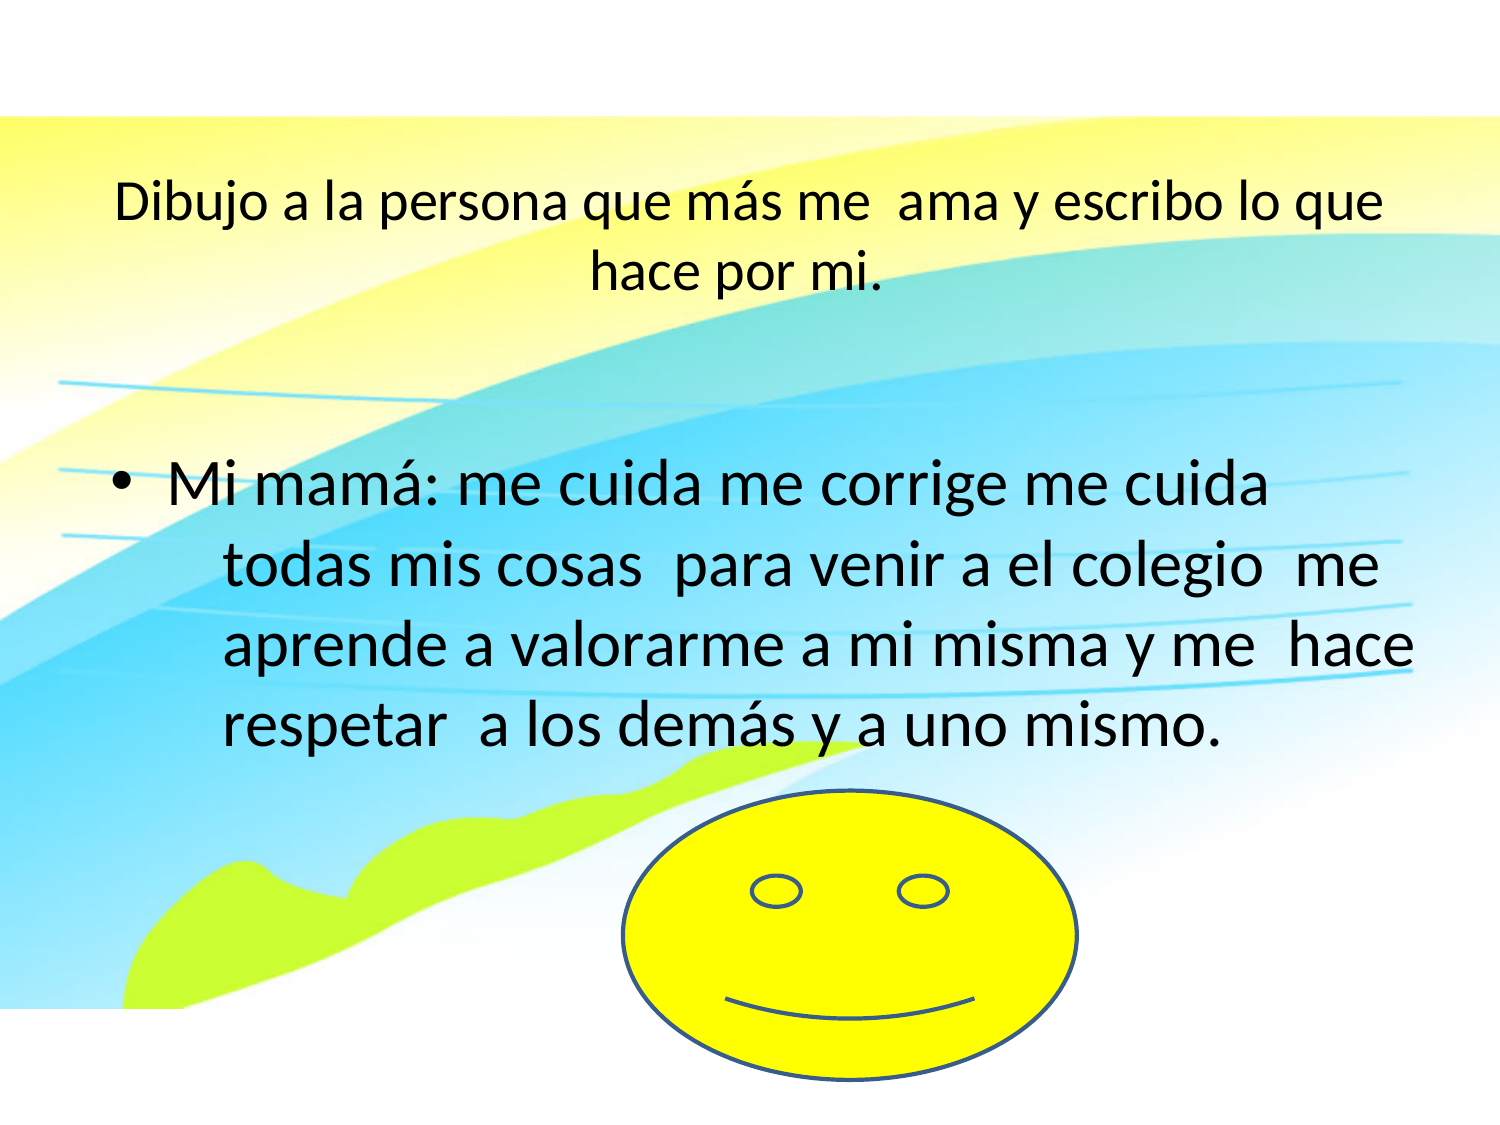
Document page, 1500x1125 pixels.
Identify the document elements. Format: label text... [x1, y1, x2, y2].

list Mi mamá: me cuida me corrige me cuida todas mis cosas para venir a el colegio me aprende a valorarme a mi misma y me hace respetar a los demás y a uno mismo. [95, 431, 1446, 810]
title Dibujo a la persona que más me ama y escribo lo que hace por mi. [75, 138, 1426, 327]
text_box [622, 790, 1077, 1080]
picture [0, 116, 1500, 1009]
